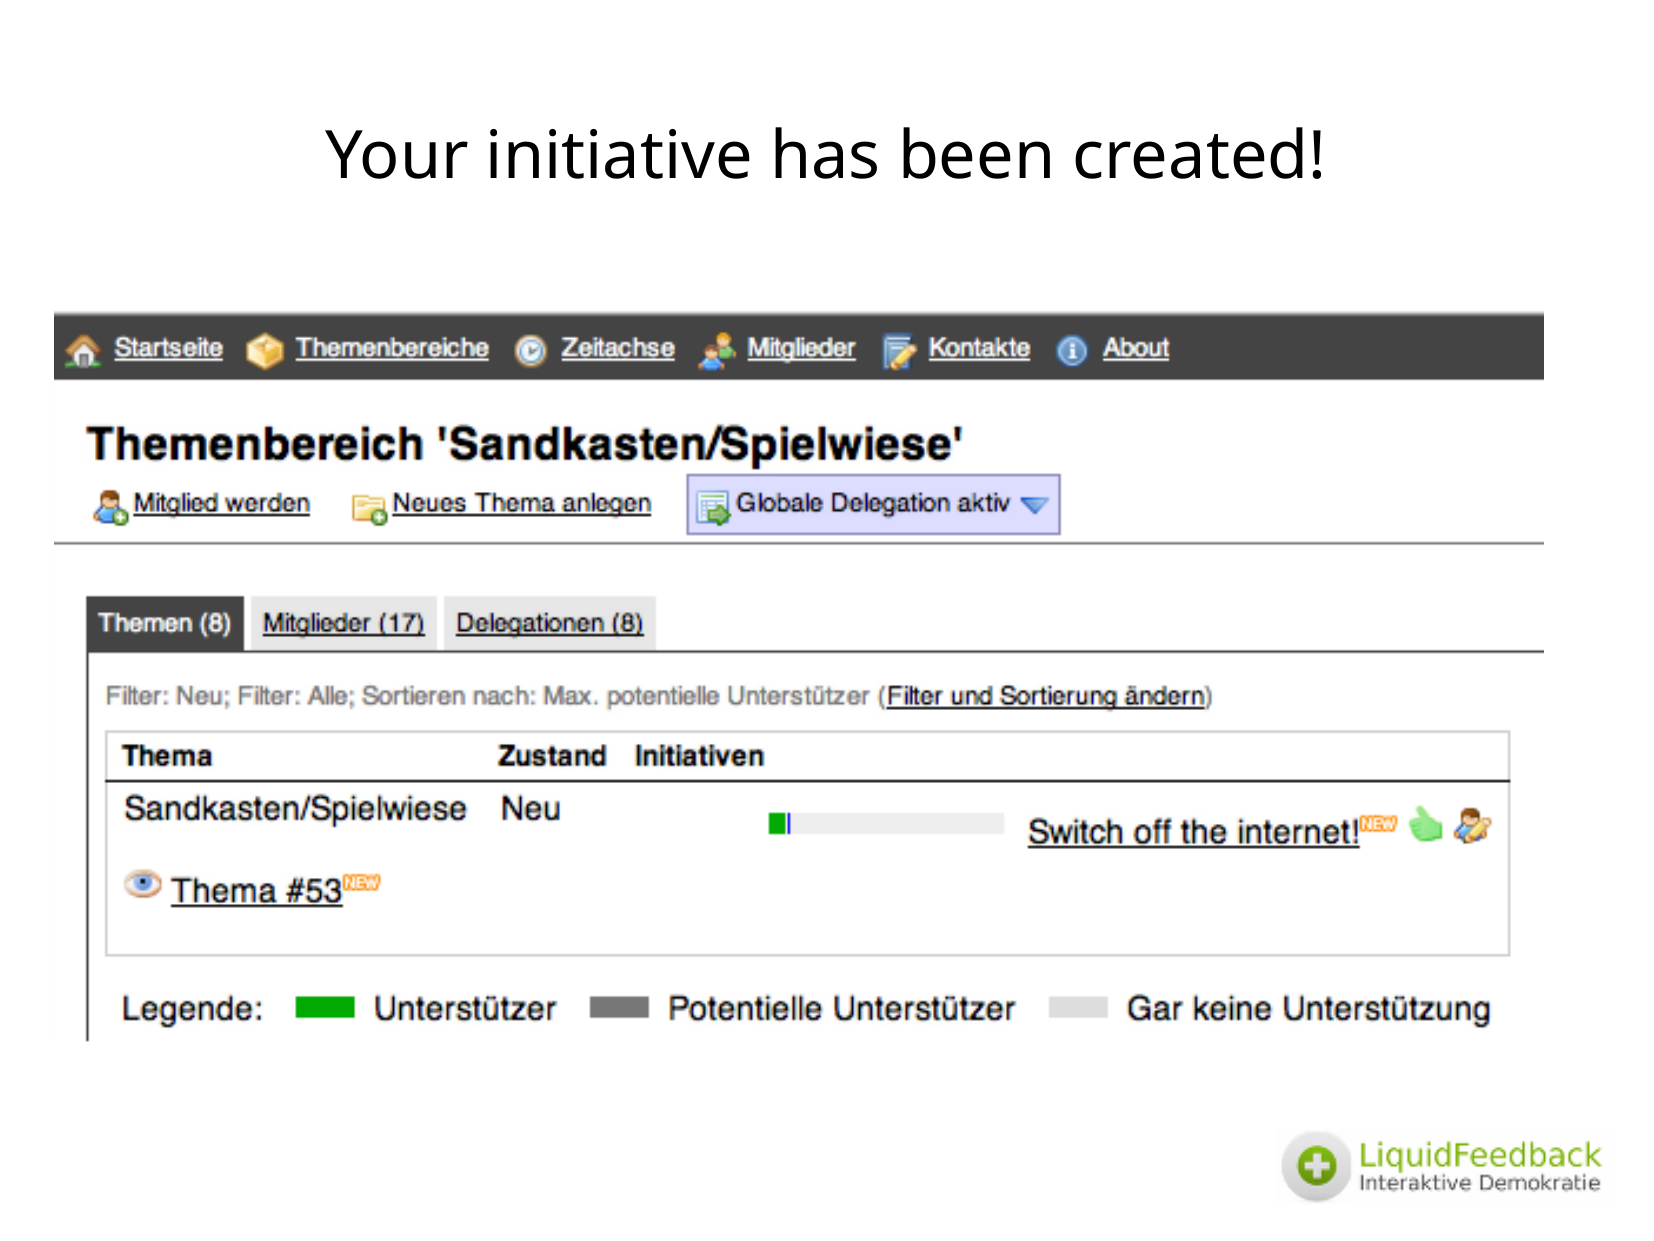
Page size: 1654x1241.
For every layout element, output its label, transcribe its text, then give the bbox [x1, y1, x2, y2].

picture [54, 265, 1544, 1089]
picture [1276, 1127, 1613, 1205]
title Your initiative has been created! [82, 49, 1571, 257]
